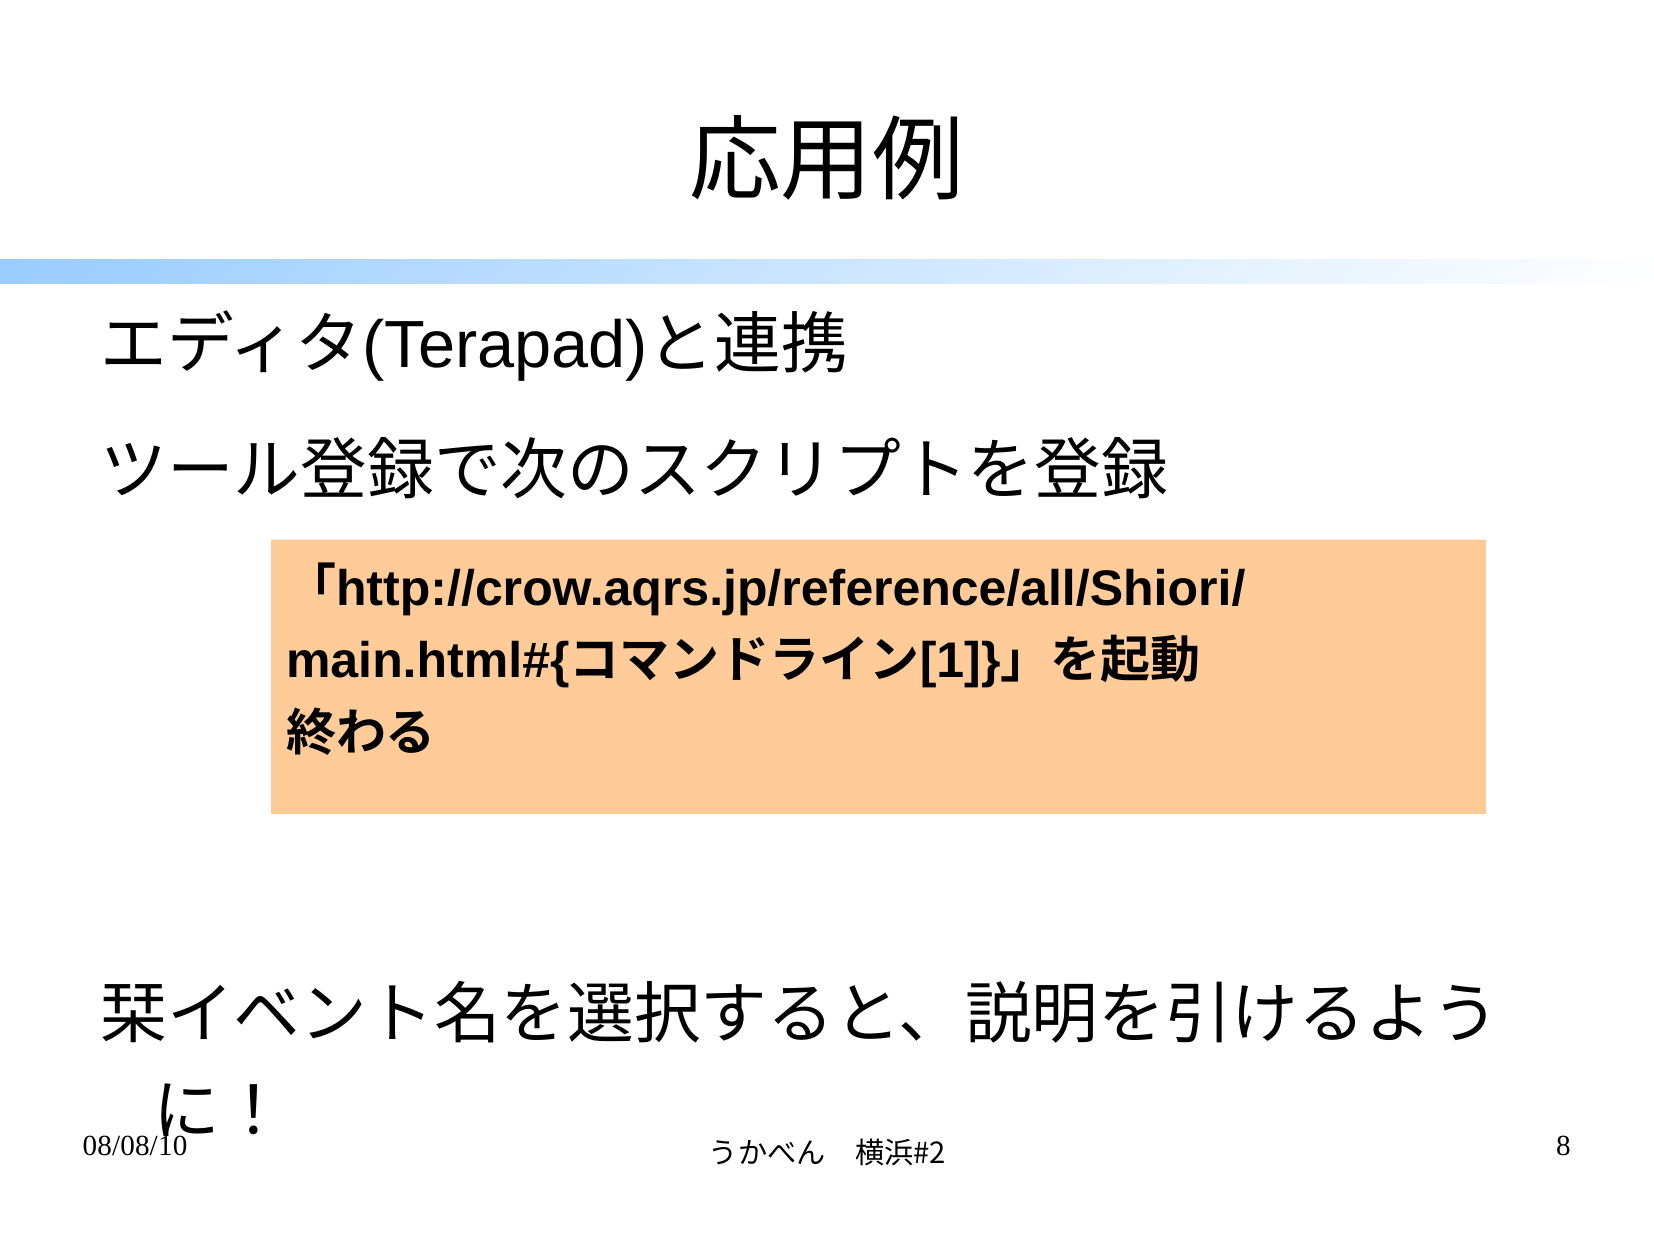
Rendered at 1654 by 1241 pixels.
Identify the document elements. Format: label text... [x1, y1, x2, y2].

title 応用例 [82, 56, 1571, 250]
list エディタ(Terapad)と連携 ツール登録で次のスクリプトを登録 栞イベント名を選択すると、説明を引けるように！ [82, 290, 1571, 1094]
text_box 「http://crow.aqrs.jp/reference/all/Shiori/main.html#{コマンドライン[1]}」を起動 終わる [271, 539, 1486, 762]
